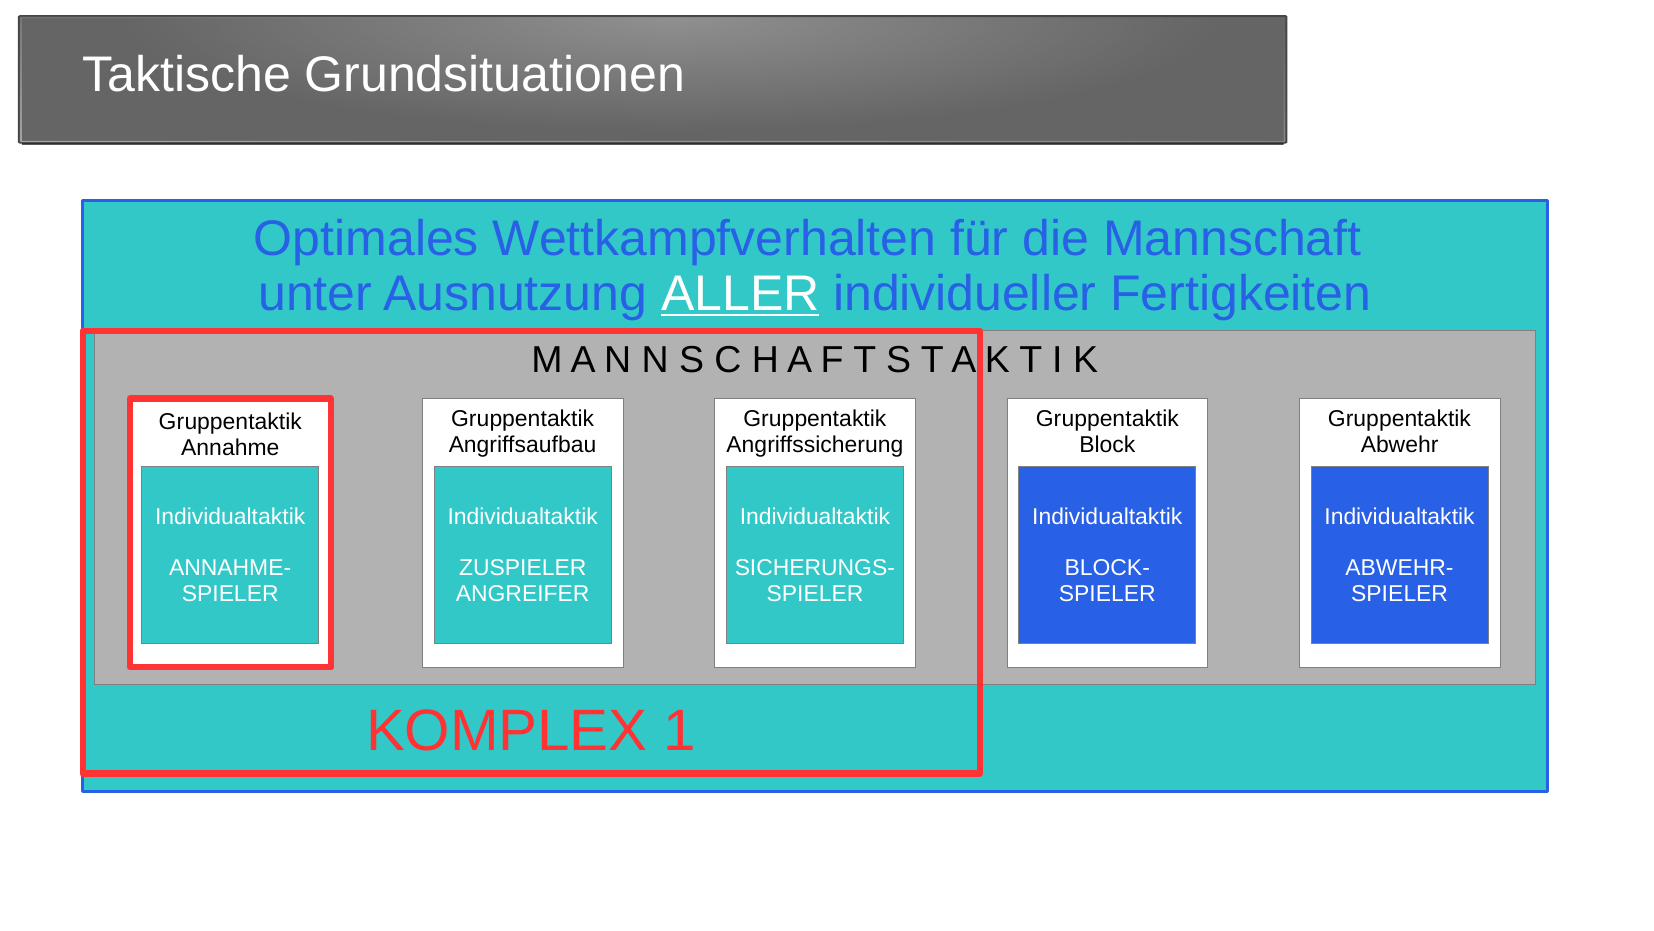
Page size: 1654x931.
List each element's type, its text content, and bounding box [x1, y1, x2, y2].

text_box Gruppentaktik Block [1007, 398, 1208, 668]
text_box Individualtaktik BLOCK- SPIELER [1018, 466, 1196, 644]
title Taktische Grundsituationen [82, 29, 1235, 119]
text_box M A N N S C H A F T S T A K T I K [980, 330, 1536, 685]
text_box KOMPLEX 1 [82, 330, 980, 774]
text_box Optimales Wettkampfverhalten für die Mannschaft unter Ausnutzung ALLER individueller Fertigkeiten [82, 200, 1548, 792]
text_box Gruppentaktik Abwehr [1299, 398, 1501, 668]
text_box Individualtaktik ABWEHR- SPIELER [1311, 466, 1489, 644]
